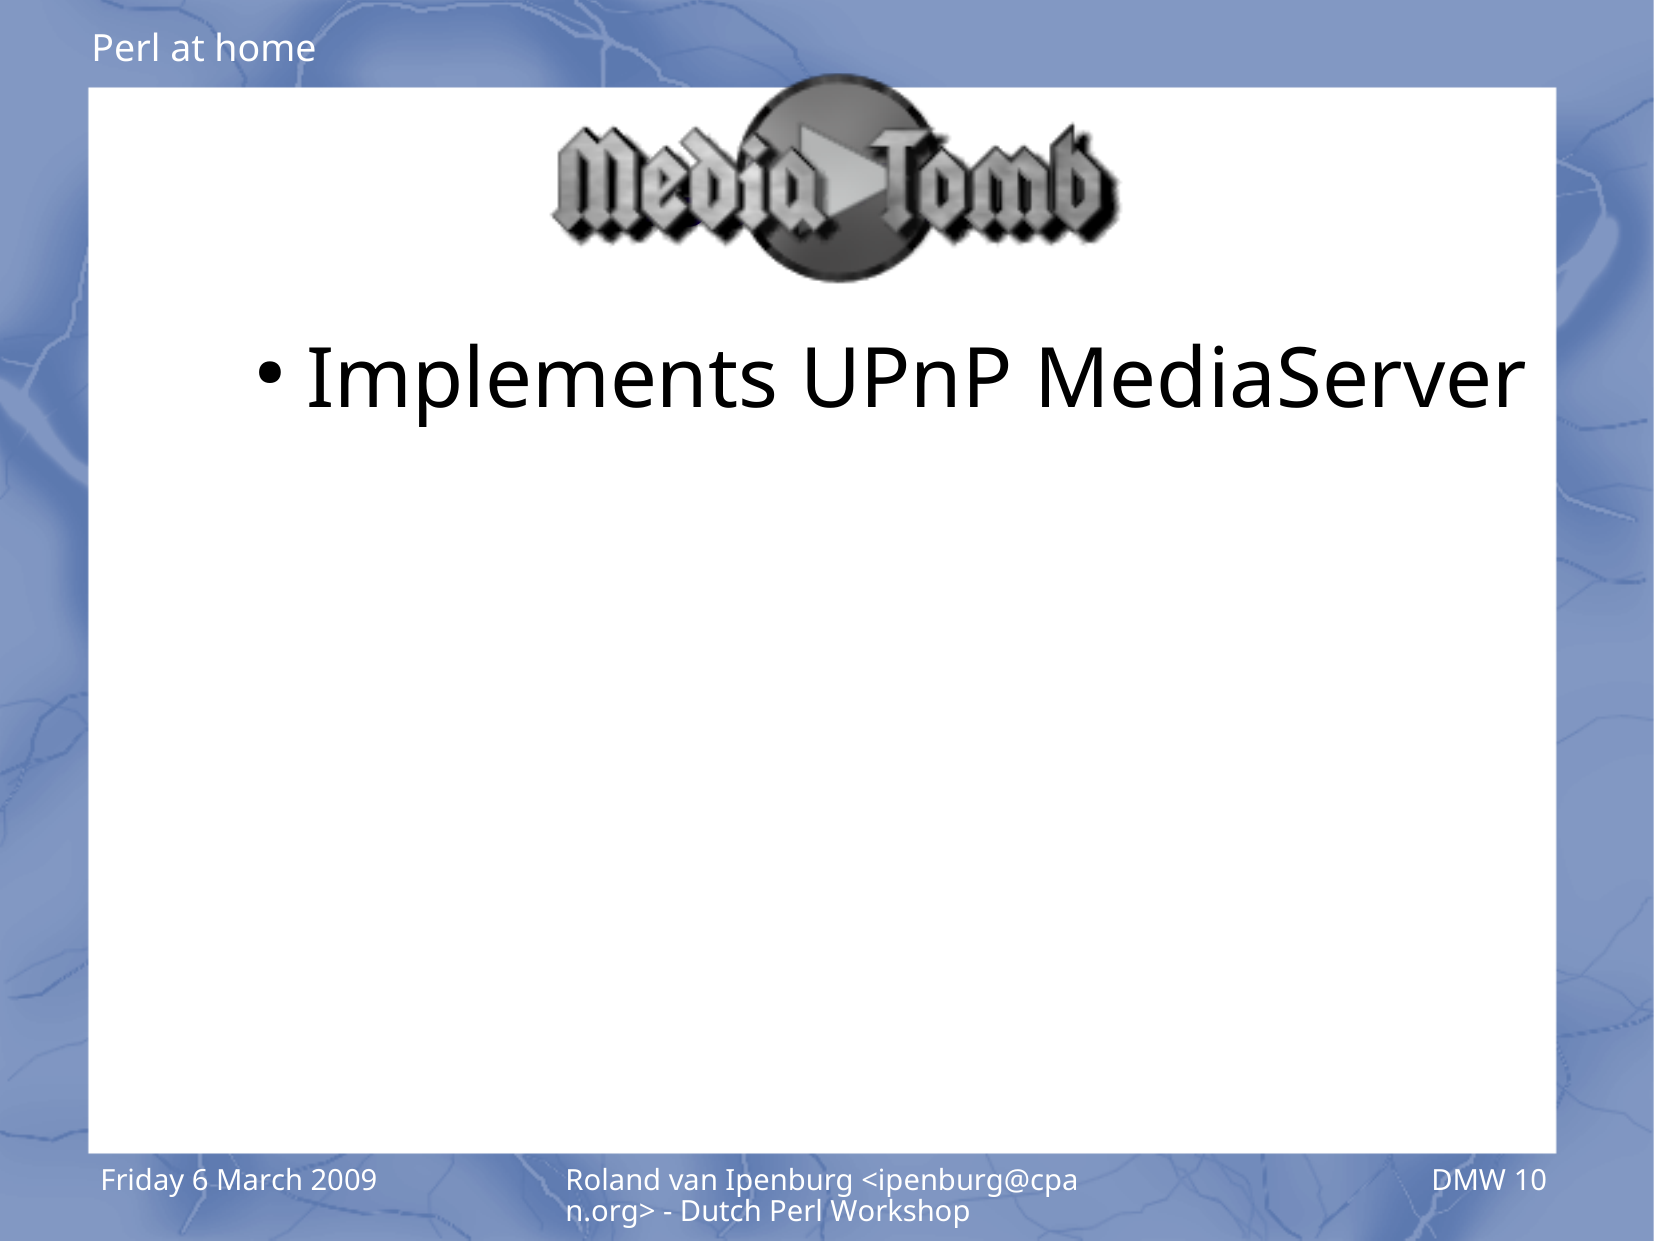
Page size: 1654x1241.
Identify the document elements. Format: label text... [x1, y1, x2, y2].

text_box Implements UPnP MediaServer [229, 300, 1379, 432]
picture [0, 0, 1654, 1241]
title MediaTomb [118, 98, 1536, 291]
